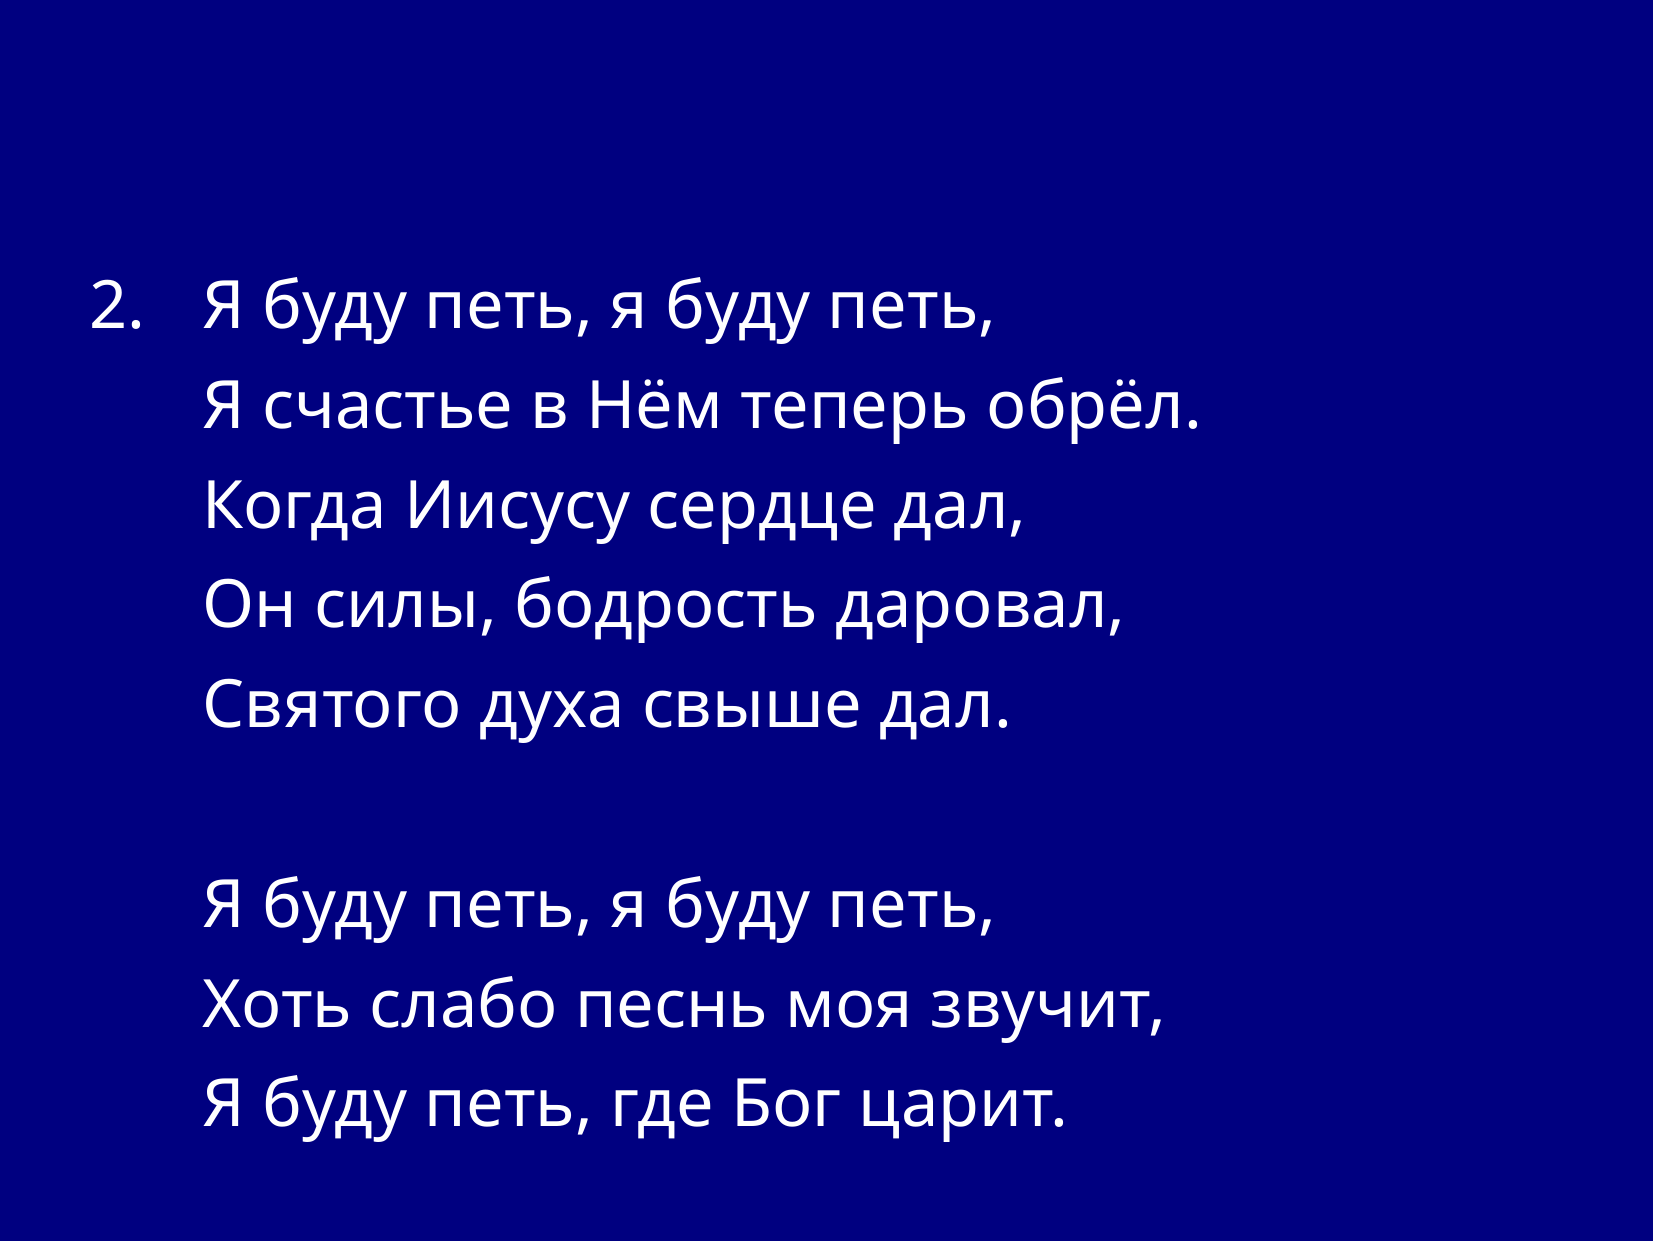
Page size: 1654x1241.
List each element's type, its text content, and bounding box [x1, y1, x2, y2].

text_box 2. Я буду петь, я буду петь, Я счастье в Нём теперь обрёл. Когда Иисусу сердце дал, Он силы, бодрость даровал, Святого духа свыше дал. Я буду петь, я буду петь, Хоть слабо песнь моя звучит, Я буду петь, где Бог царит. [75, 150, 1576, 1163]
